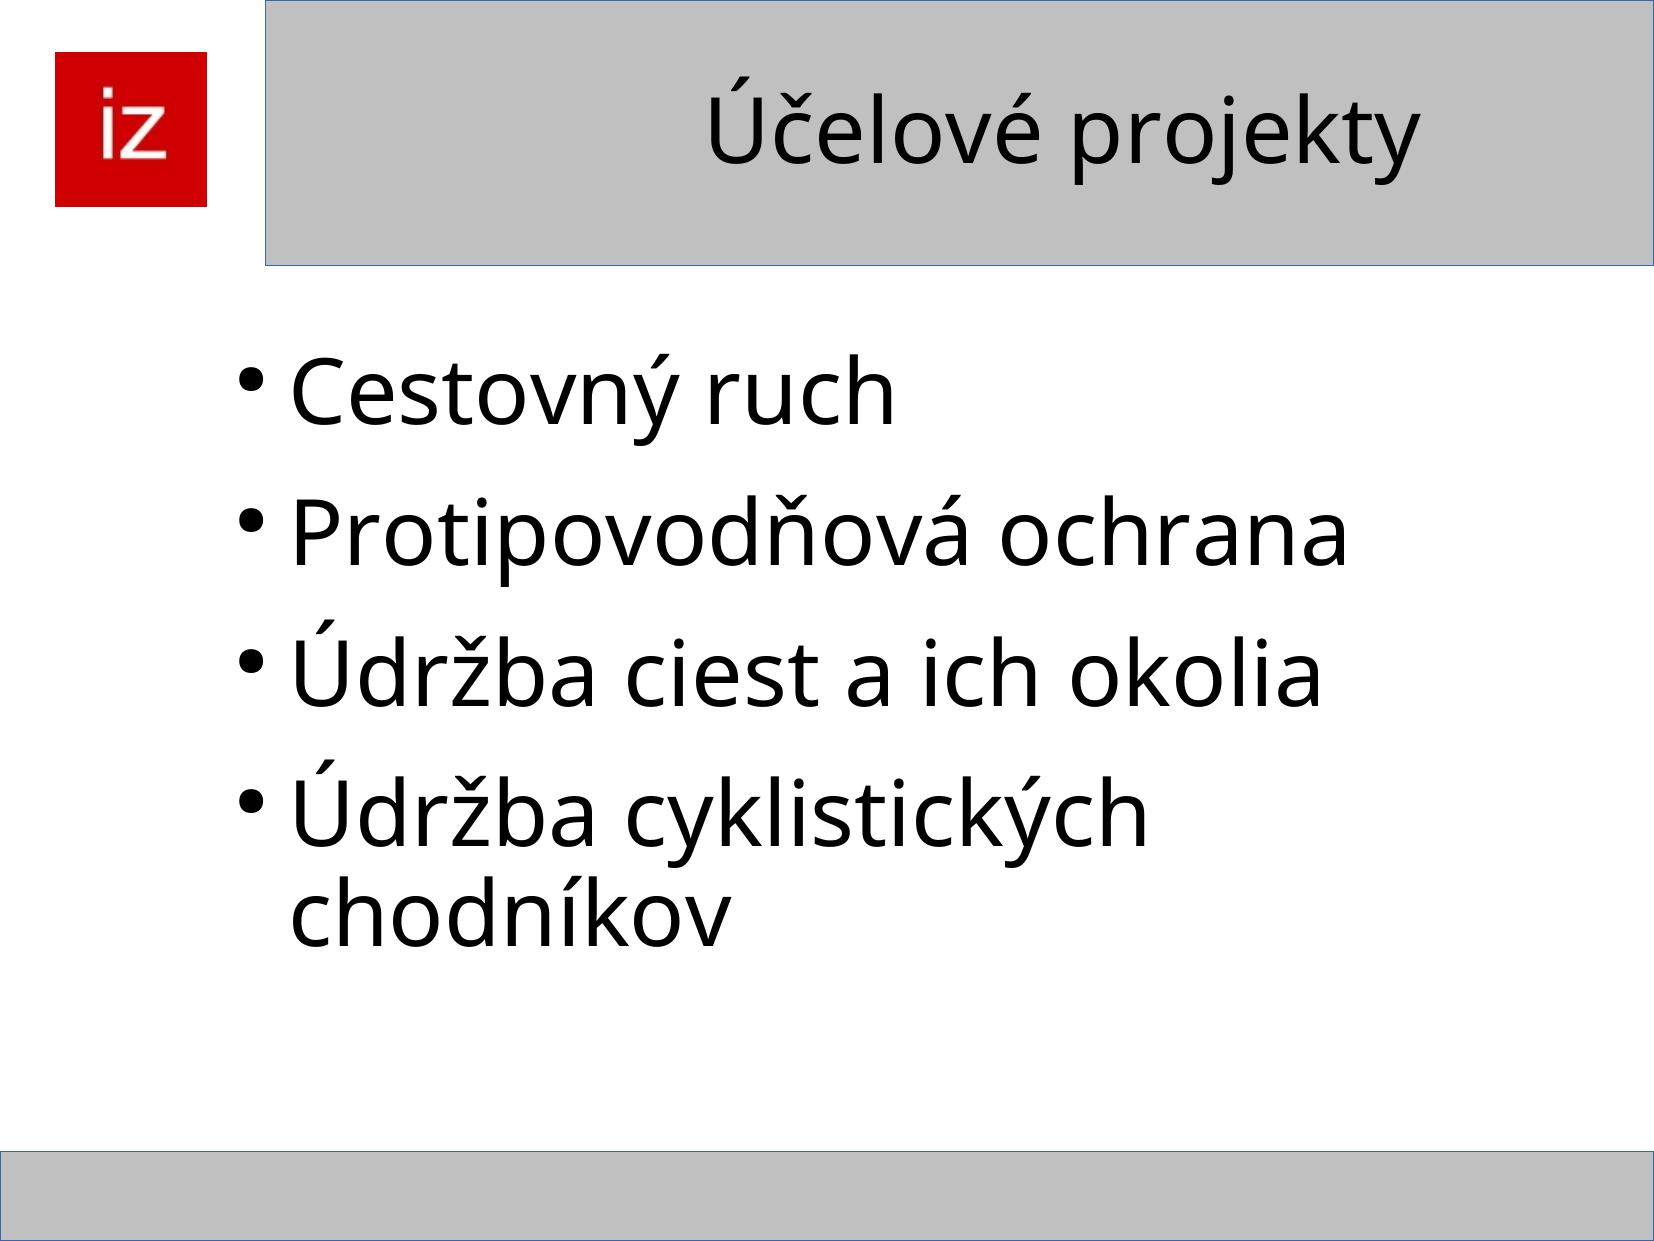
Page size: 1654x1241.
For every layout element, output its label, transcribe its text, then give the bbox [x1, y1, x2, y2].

picture [55, 52, 207, 207]
list Cestovný ruch Protipovodňová ochrana Údržba ciest a ich okolia Údržba cyklistických chodníkov [121, 344, 1533, 1126]
title Účelové projekty [561, 29, 1565, 237]
